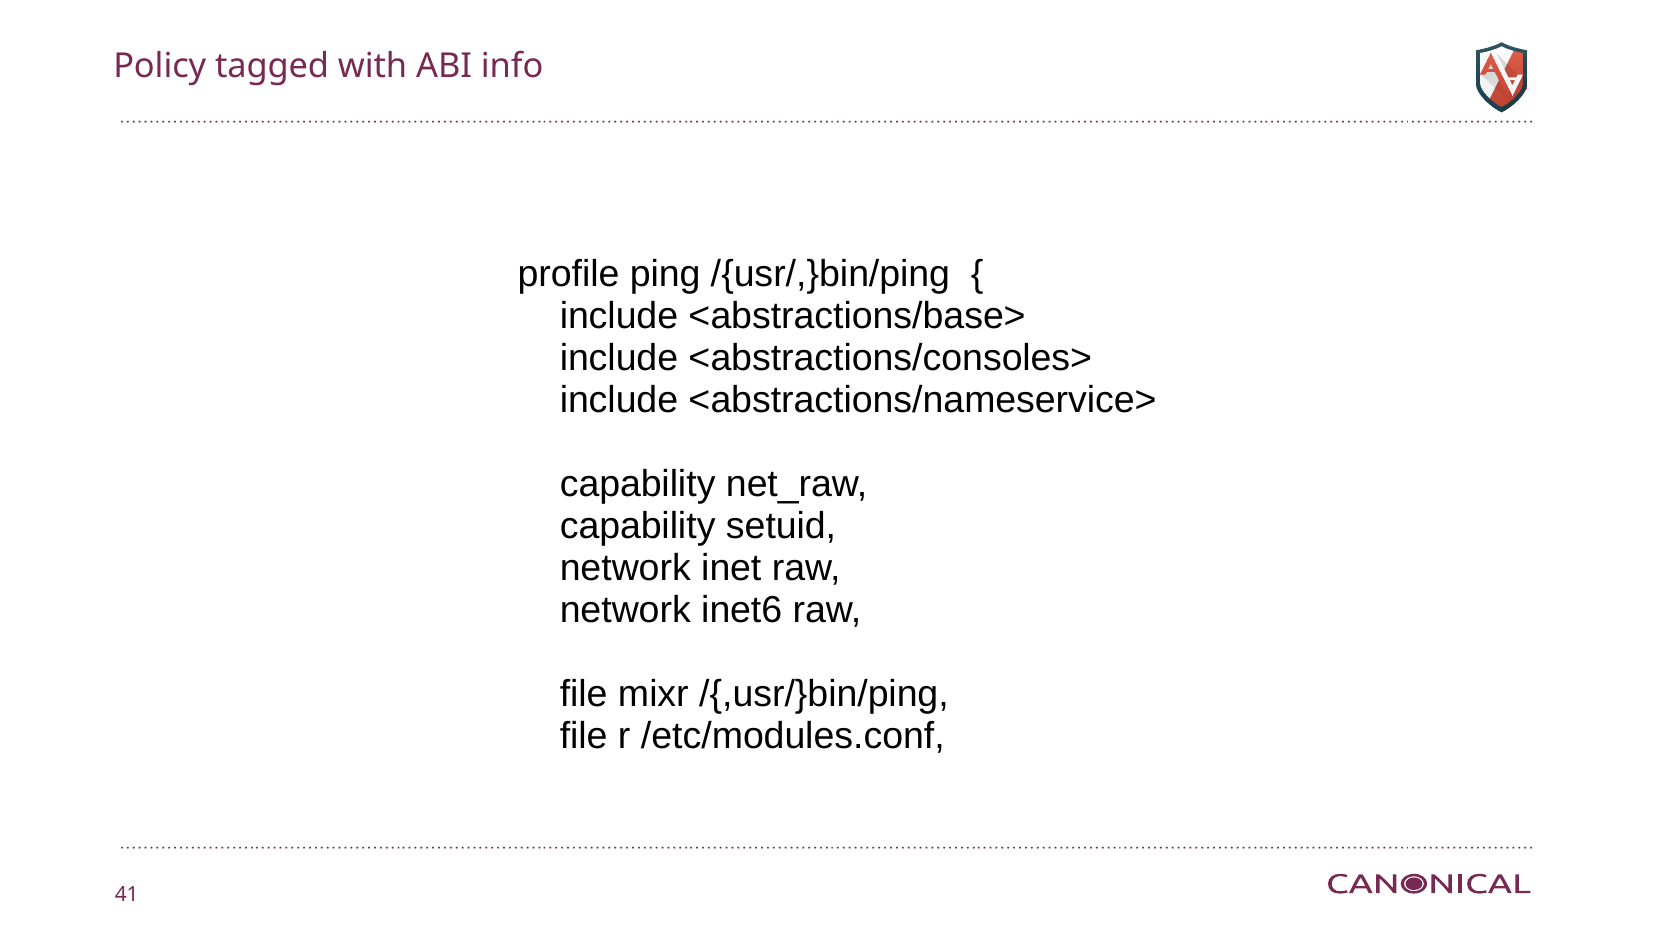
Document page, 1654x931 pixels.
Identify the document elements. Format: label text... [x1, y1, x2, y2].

picture [111, 33, 1546, 124]
picture [111, 845, 1533, 851]
title Policy tagged with ABI info [113, 48, 1382, 81]
text_box profile ping /{usr/,}bin/ping { include <abstractions/base> include <abstractions/consoles> include <abstractions/nameservice> capability net_raw, capability setuid, network inet raw, network inet6 raw, file mixr /{,usr/}bin/ping, file r /etc/modules.conf, [502, 161, 1172, 848]
